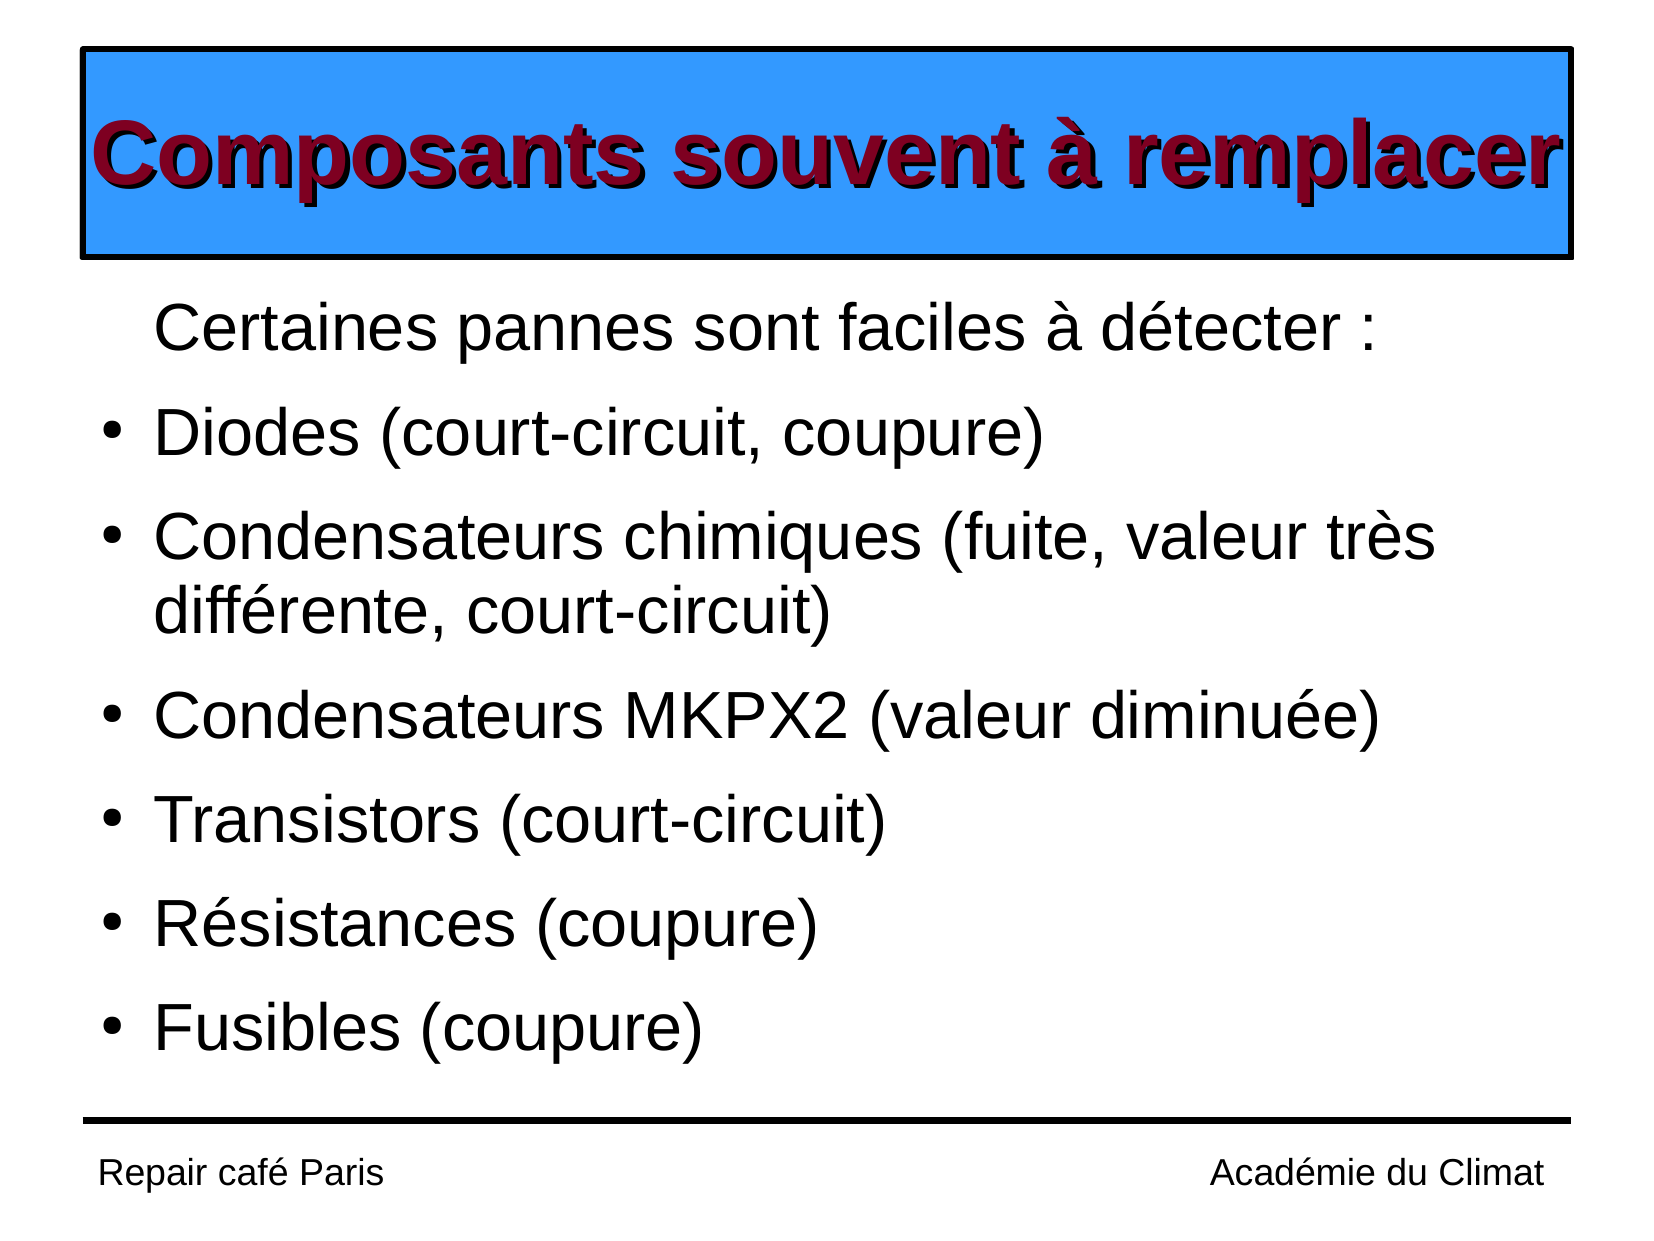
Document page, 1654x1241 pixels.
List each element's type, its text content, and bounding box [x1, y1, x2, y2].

title Composants souvent à remplacer [82, 49, 1571, 257]
list Certaines pannes sont faciles à détecter : Diodes (court-circuit, coupure) Condensateurs chimiques (fuite, valeur très différente, court-circuit) Condensateurs MKPX2 (valeur diminuée) Transistors (court-circuit) Résistances (coupure) Fusibles (coupure) [82, 290, 1583, 1066]
text_box Repair café Paris Académie du Climat [82, 1144, 1571, 1201]
